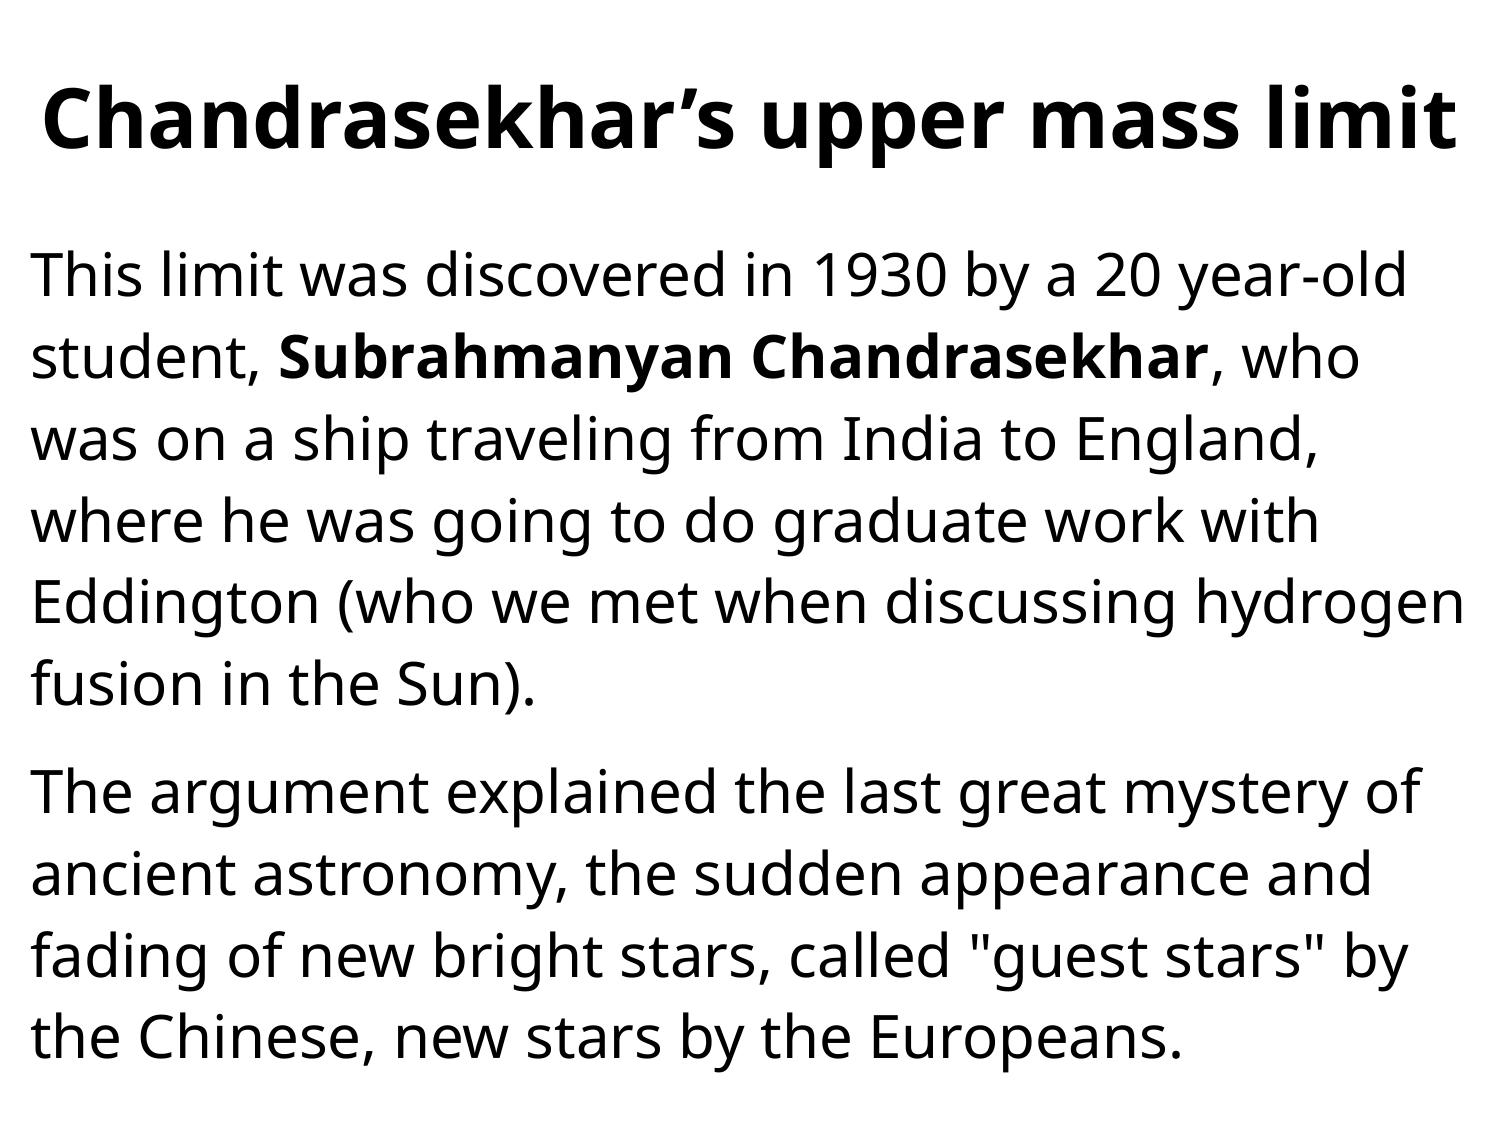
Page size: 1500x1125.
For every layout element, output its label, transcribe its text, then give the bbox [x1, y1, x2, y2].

list This limit was discovered in 1930 by a 20 year-old student, Subrahmanyan Chandrasekhar, who was on a ship traveling from India to England, where he was going to do graduate work with Eddington (who we met when discussing hydrogen fusion in the Sun). The argument explained the last great mystery of ancient astronomy, the sudden appearance and fading of new bright stars, called "guest stars" by the Chinese, new stars by the Europeans. [30, 232, 1471, 1096]
title Chandrasekhar’s upper mass limit [30, 67, 1471, 165]
